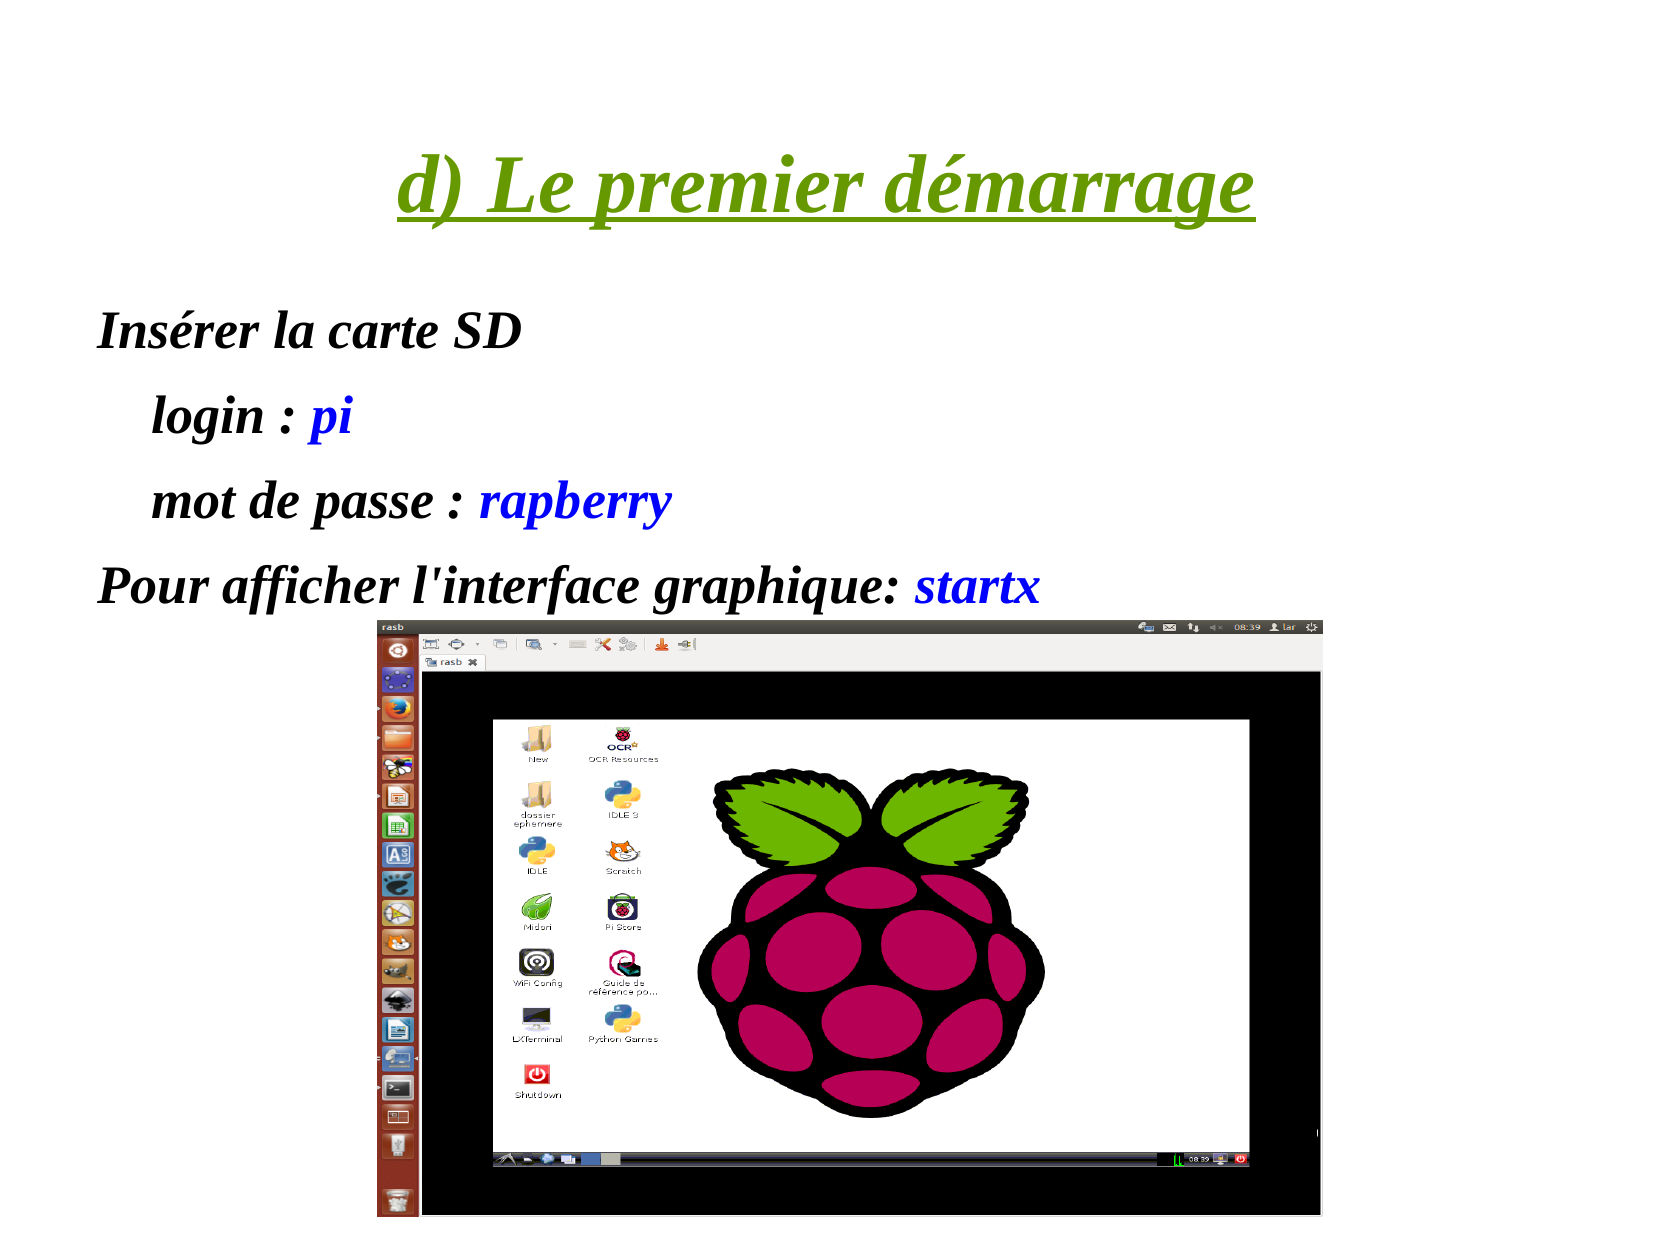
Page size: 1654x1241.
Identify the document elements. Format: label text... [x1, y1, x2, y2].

subtitle d) Le premier démarrage [82, 0, 1571, 293]
text_box Insérer la carte SD login : pi mot de passe : rapberry Pour afficher l'interface graphique: startx [82, 293, 1583, 1193]
picture [377, 620, 1323, 1217]
